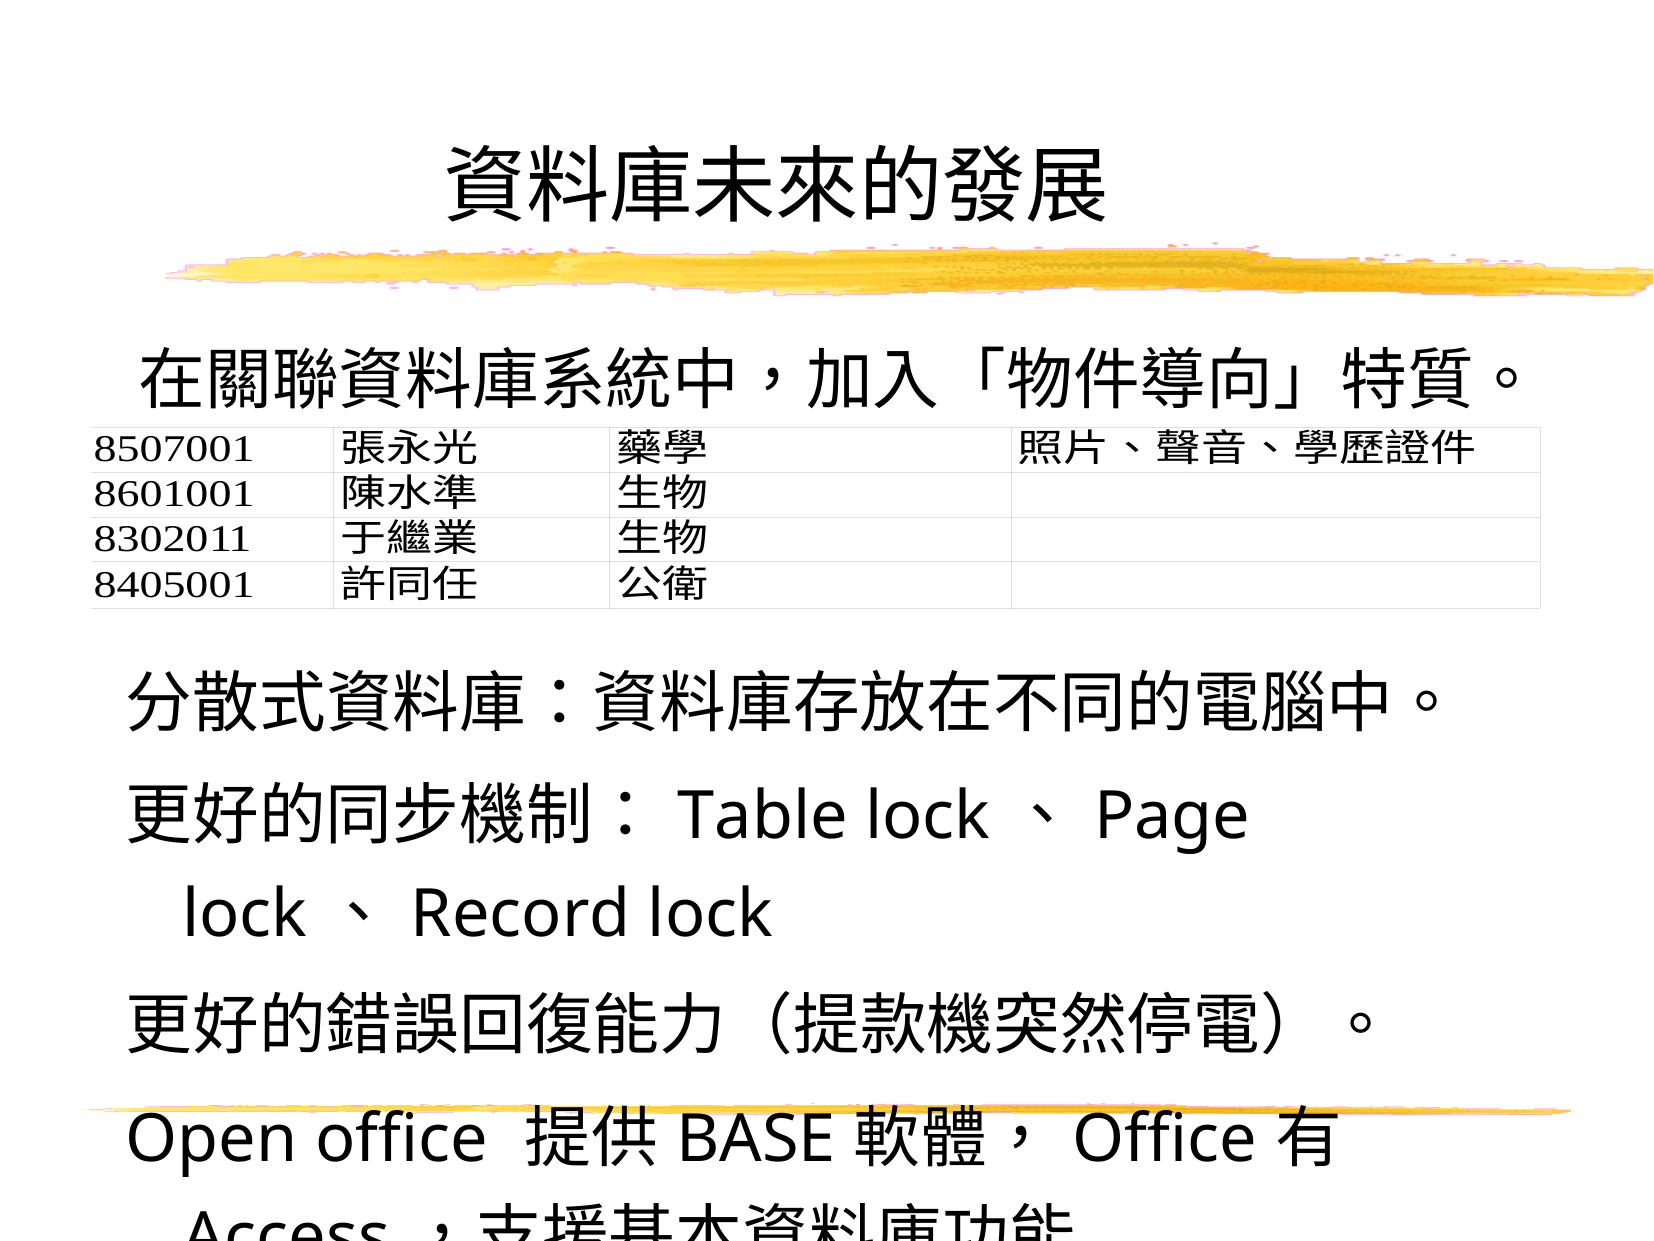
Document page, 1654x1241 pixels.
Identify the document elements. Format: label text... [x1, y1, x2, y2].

picture [82, 1102, 111, 1117]
list 分散式資料庫：資料庫存放在不同的電腦中。 更好的同步機制：Table lock、Page lock、Record lock 更好的錯誤回復能力（提款機突然停電）。 Open office 提供BASE軟體，Office有Access，支援基本資料庫功能 [111, 639, 1569, 1128]
chart [91, 427, 1585, 674]
title 資料庫未來的發展 [73, 41, 1479, 249]
list 在關聯資料庫系統中，加入「物件導向」特質。 [124, 316, 1626, 561]
picture [165, 237, 1654, 308]
